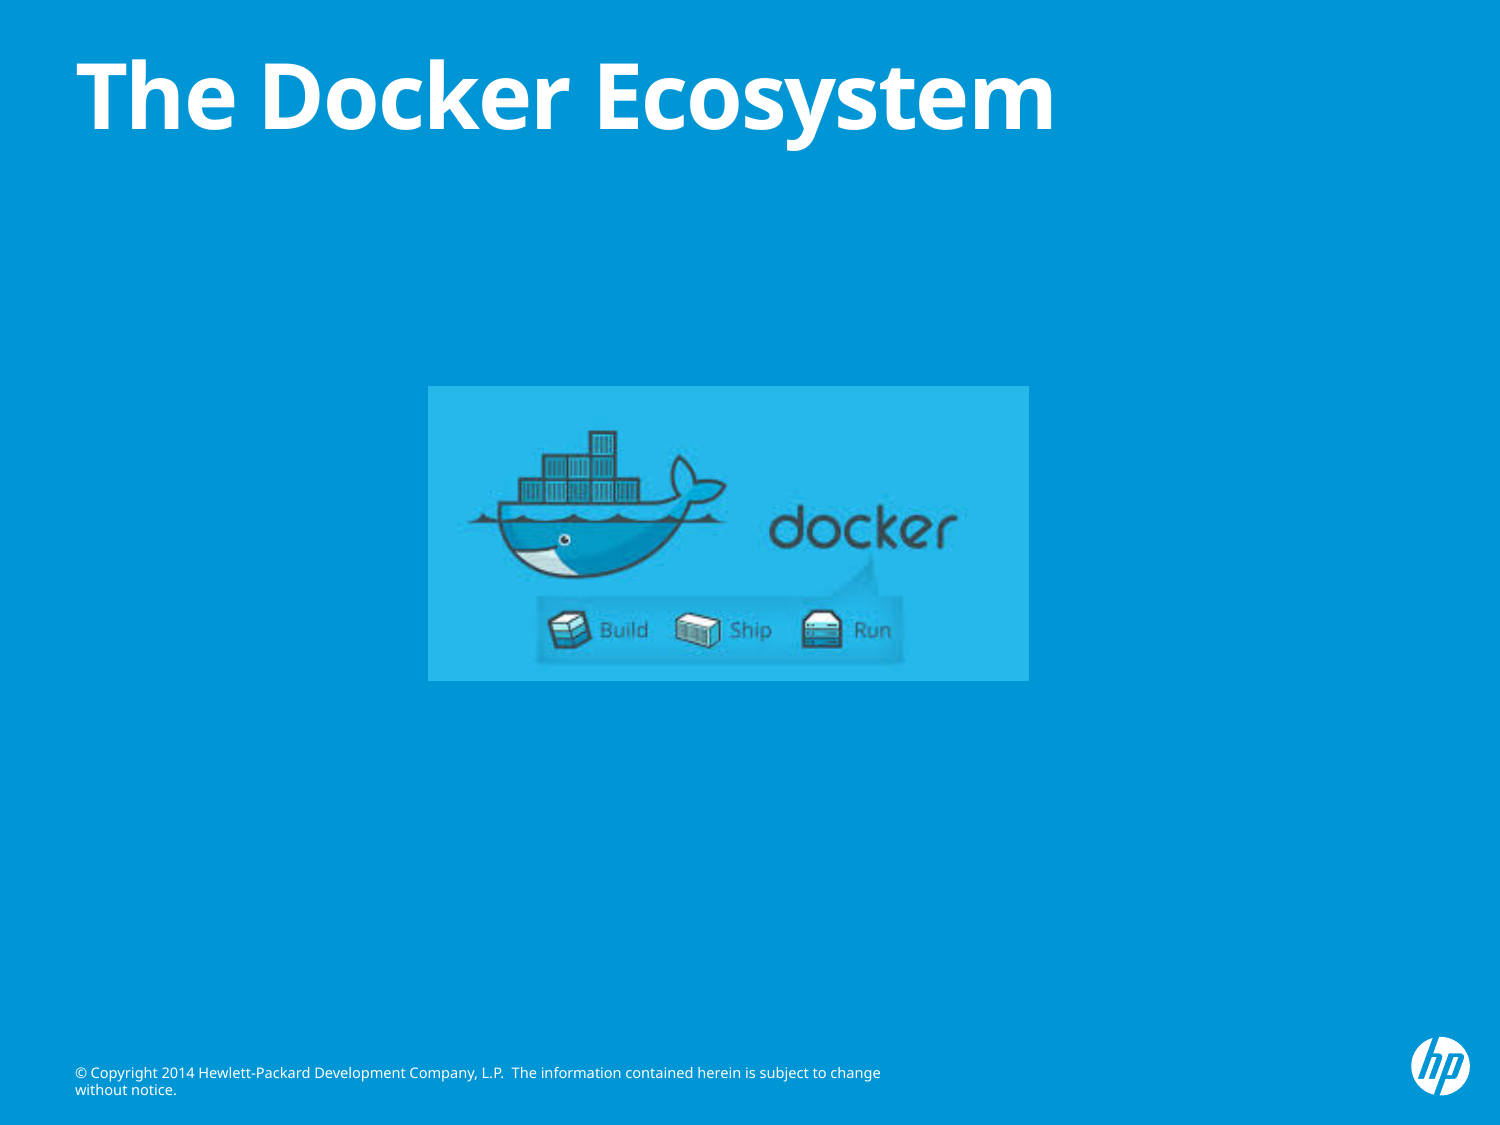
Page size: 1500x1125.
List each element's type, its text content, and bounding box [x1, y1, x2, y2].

picture [429, 387, 1028, 680]
title The Docker Ecosystem [75, 50, 1201, 351]
